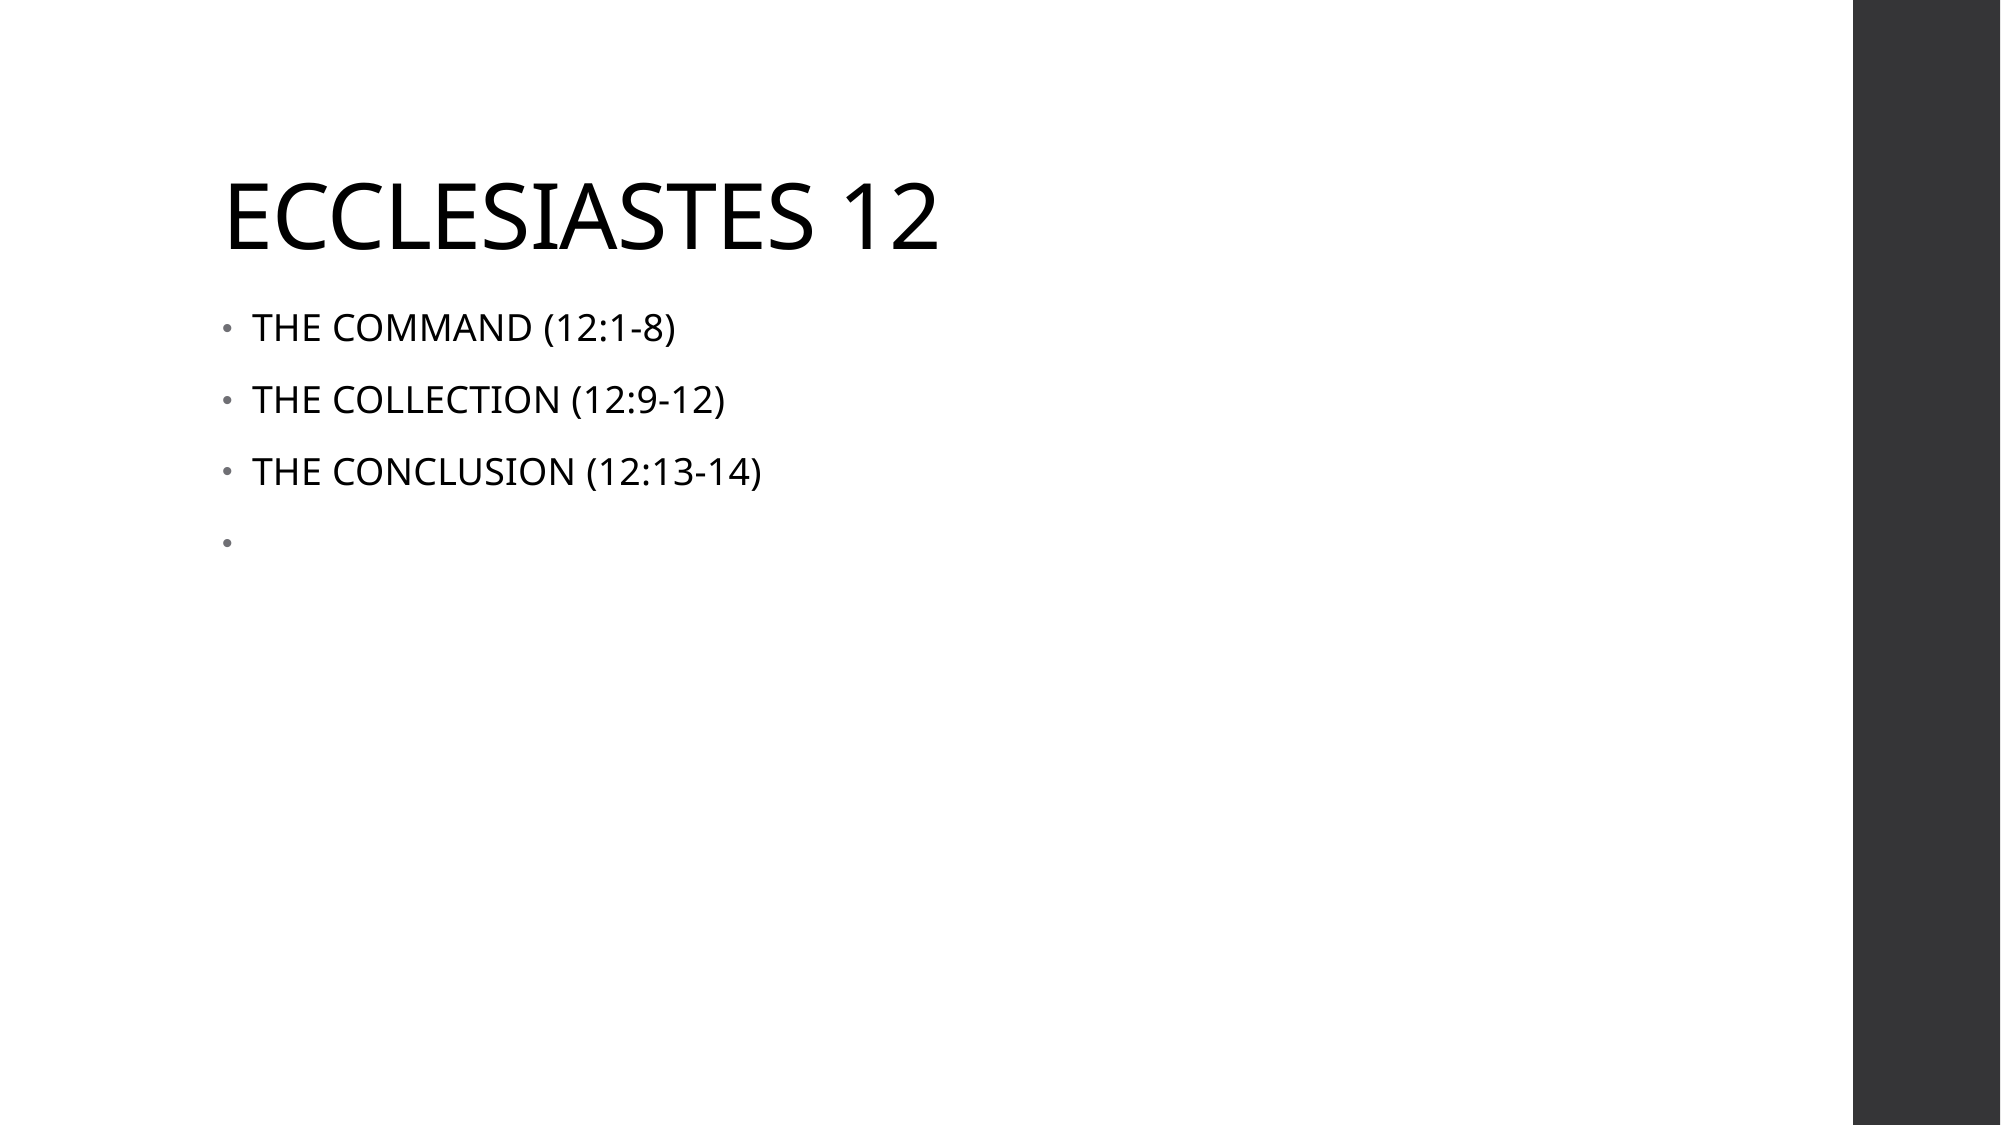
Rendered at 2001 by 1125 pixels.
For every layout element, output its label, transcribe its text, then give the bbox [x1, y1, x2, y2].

title ECCLESIASTES 12 [206, 60, 1797, 278]
list THE COMMAND (12:1-8) THE COLLECTION (12:9-12) THE CONCLUSION (12:13-14) [206, 299, 1617, 1014]
